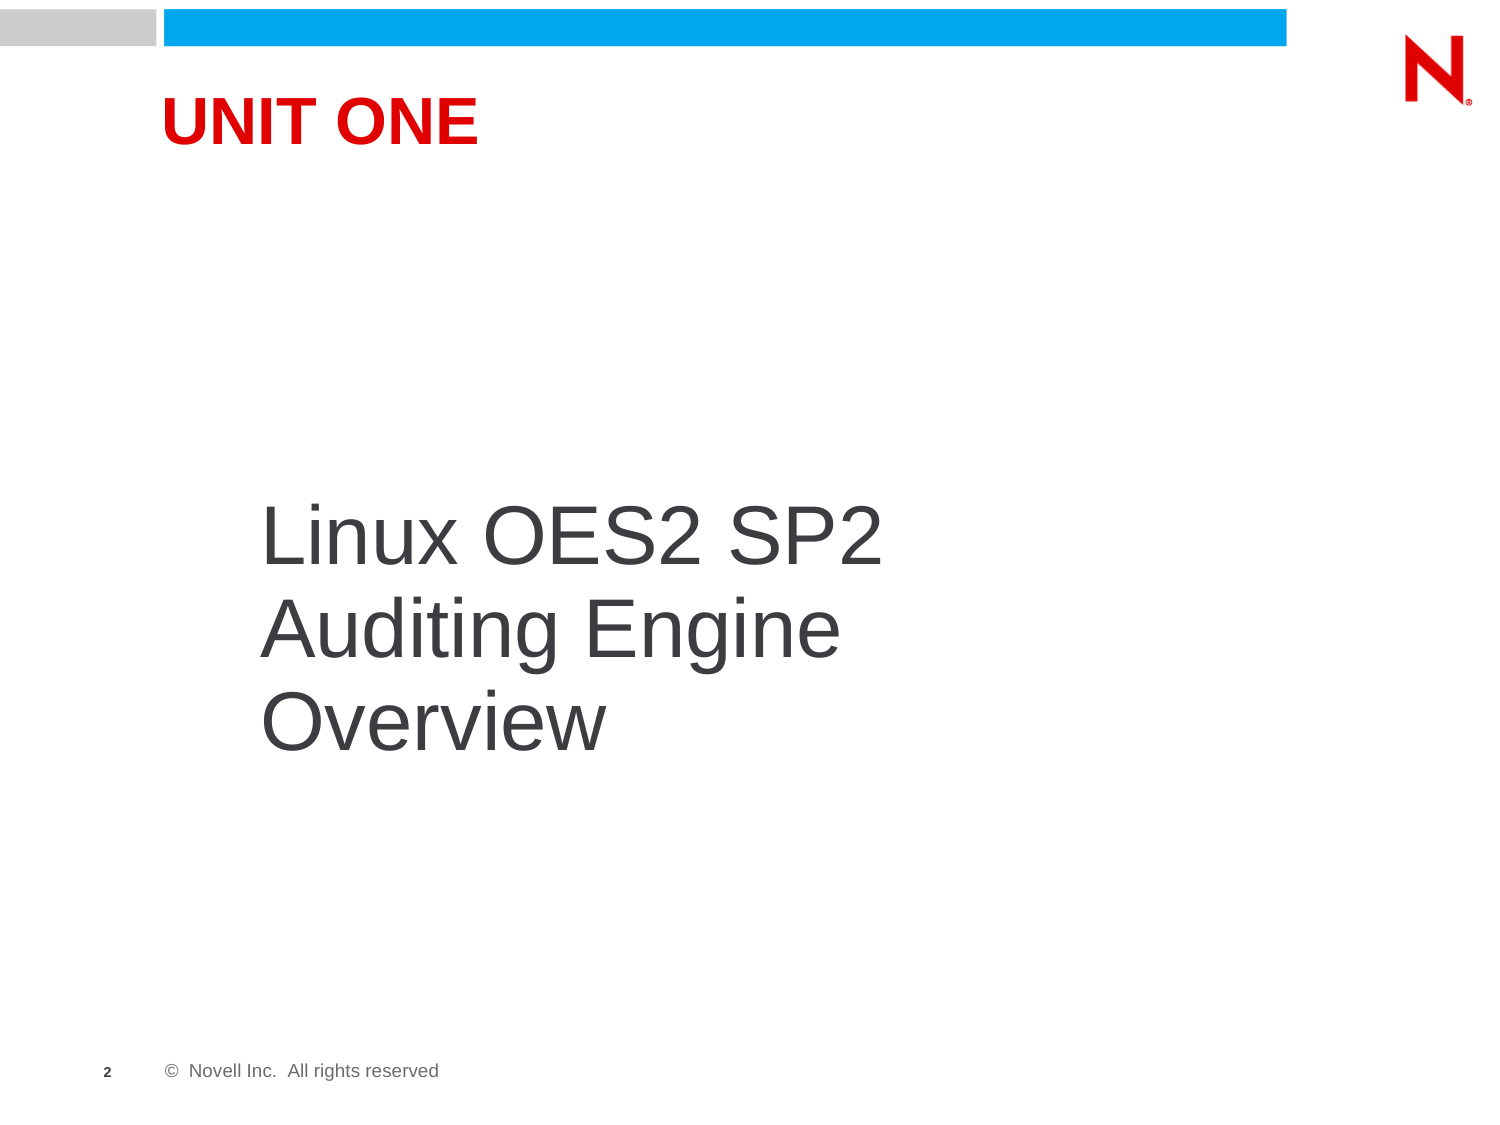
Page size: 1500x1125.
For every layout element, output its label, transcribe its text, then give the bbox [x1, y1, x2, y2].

title UNIT ONE [161, 41, 1383, 205]
picture [1403, 32, 1473, 107]
text_box Linux OES2 SP2 Auditing Engine Overview [260, 489, 1180, 769]
